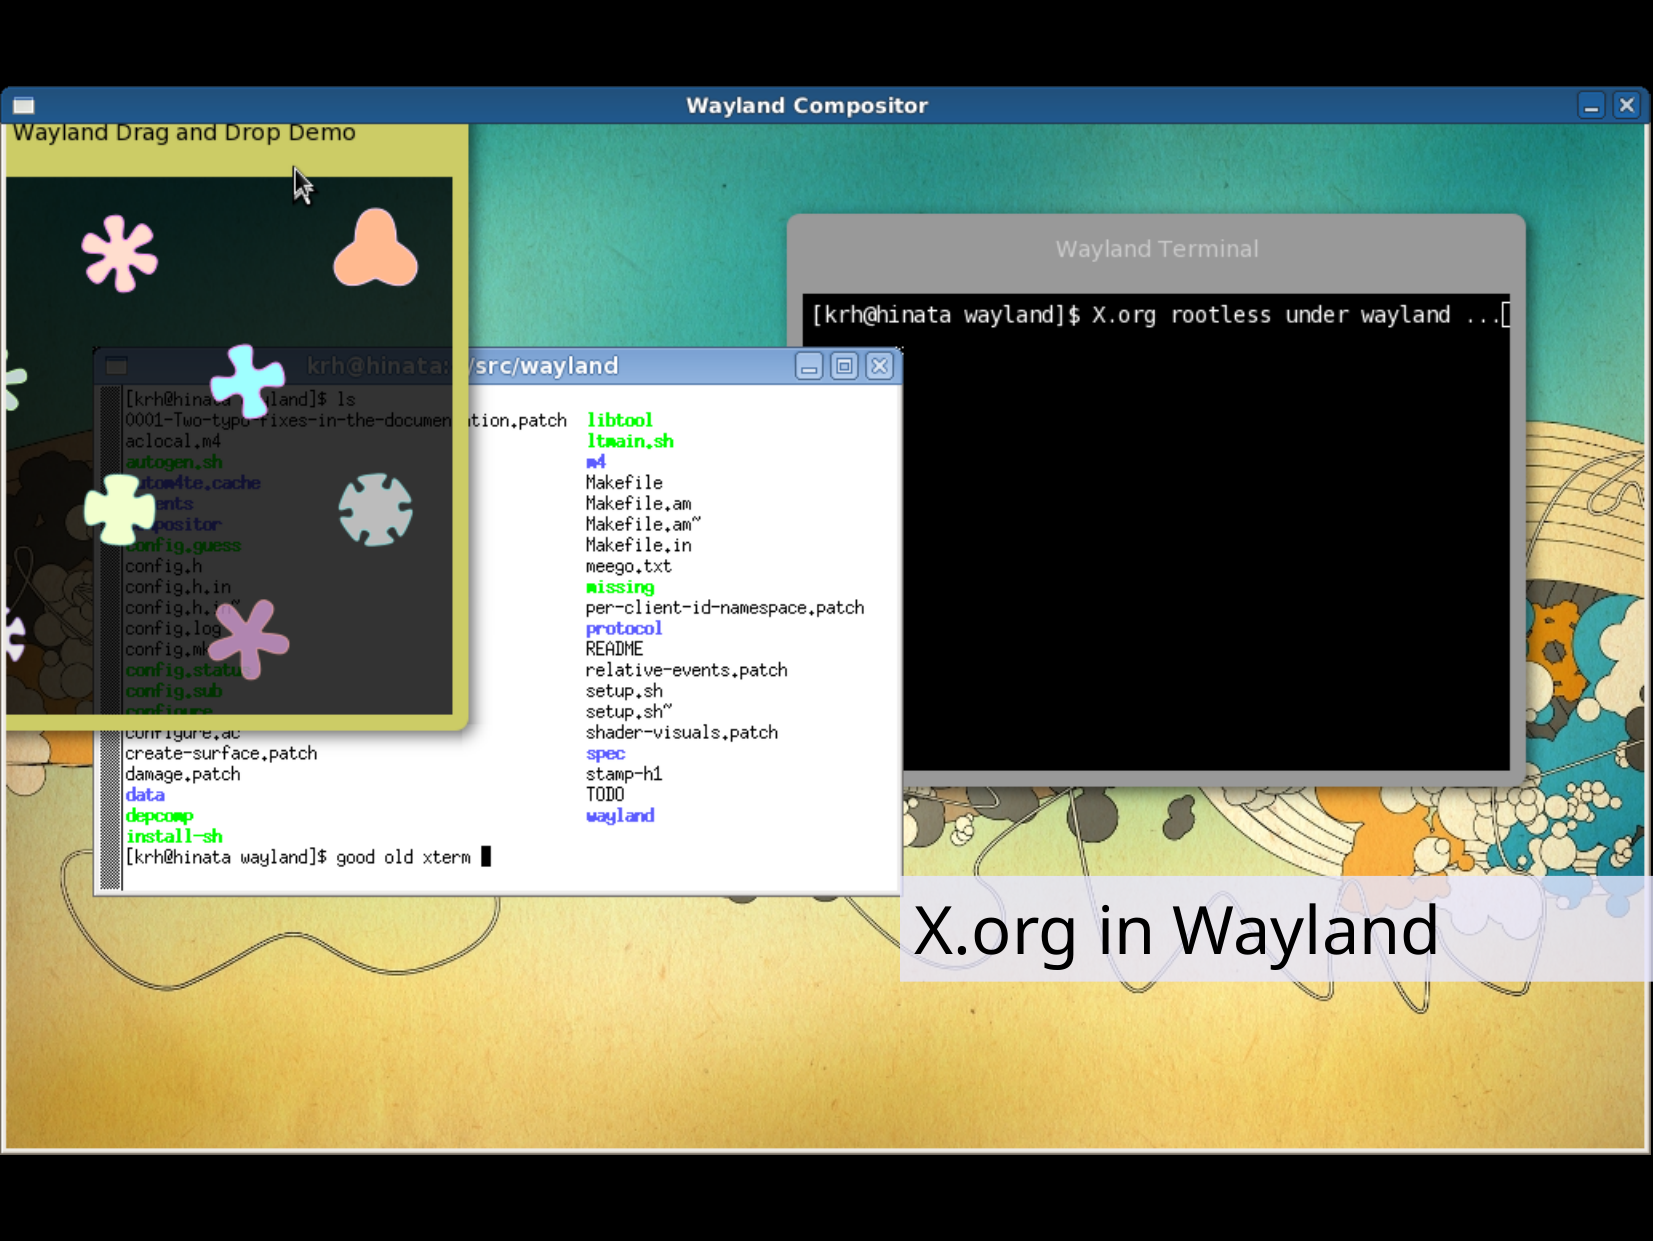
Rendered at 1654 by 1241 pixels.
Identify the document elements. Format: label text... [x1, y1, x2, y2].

text_box X.org in Wayland [900, 875, 1653, 879]
picture [0, 86, 1651, 1155]
